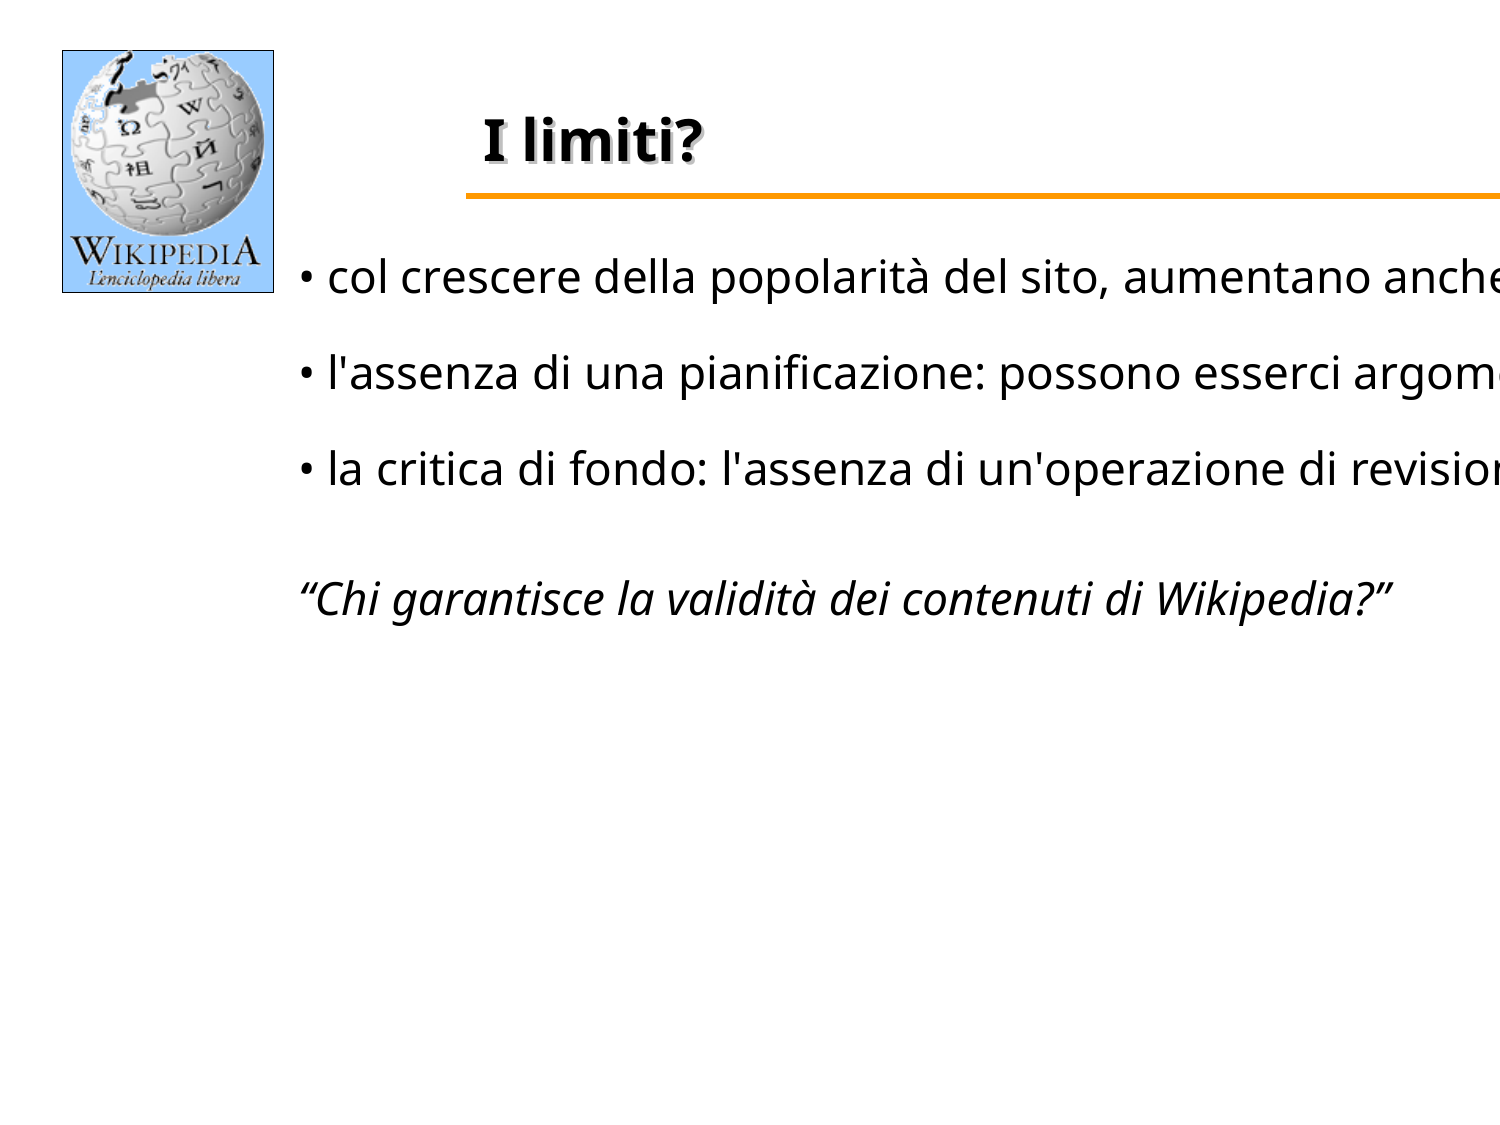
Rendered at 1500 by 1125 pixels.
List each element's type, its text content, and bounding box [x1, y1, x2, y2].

text_box I limiti? [469, 88, 719, 187]
chart [62, 50, 274, 293]
text_box col crescere della popolarità del sito, aumentano anche i “vandali” e coloro che non vogliono partecipare in maniera costruttiva l'assenza di una pianificazione: possono esserci argomenti sviscerati in profondità accanto ad altri trascurati la critica di fondo: l'assenza di un'operazione di revisione sistematica e di validazione “Chi garantisce la validità dei contenuti di Wikipedia?” [283, 233, 1500, 637]
